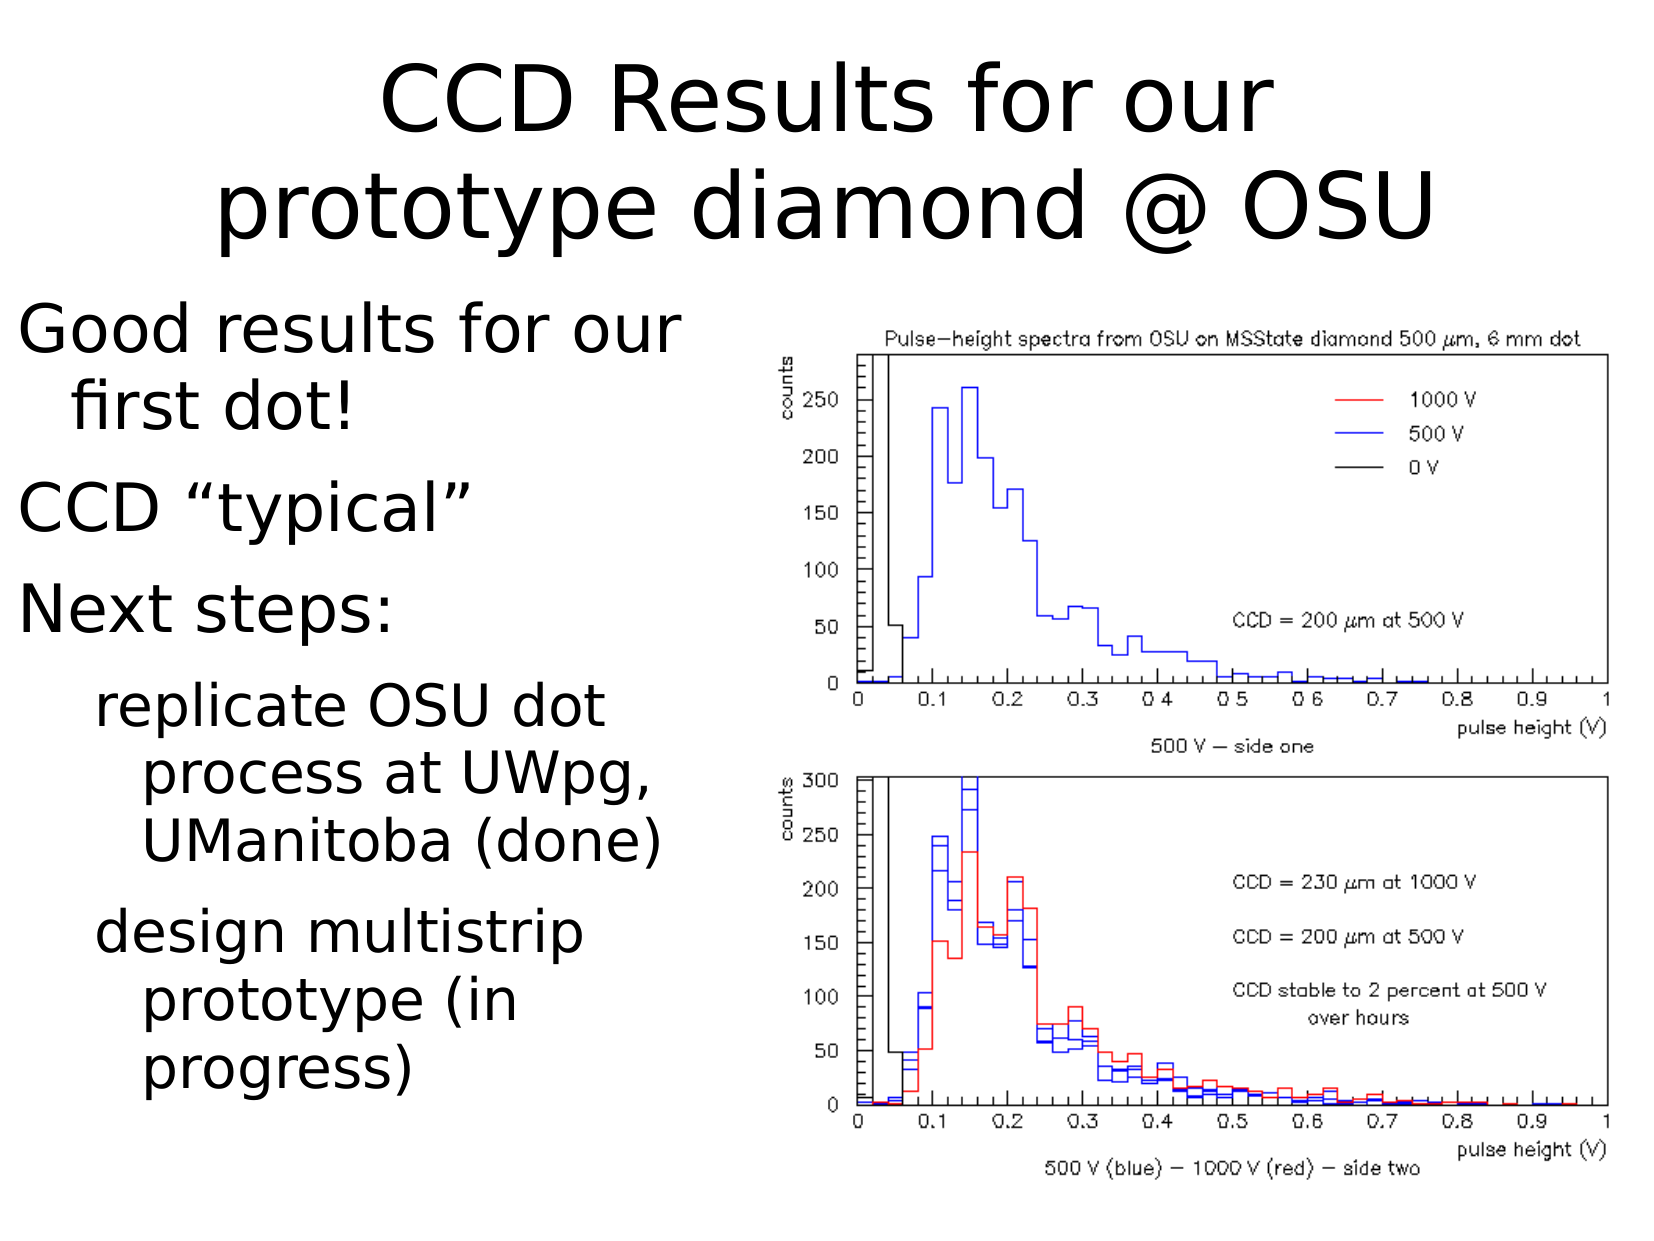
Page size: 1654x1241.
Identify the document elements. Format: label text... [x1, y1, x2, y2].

picture [766, 265, 1648, 1194]
list Good results for our first dot! CCD “typical” Next steps: replicate OSU dot process at UWpg, UManitoba (done) design multistrip prototype (in progress) [0, 290, 768, 1102]
title CCD Results for our prototype diamond @ OSU [82, 45, 1571, 261]
